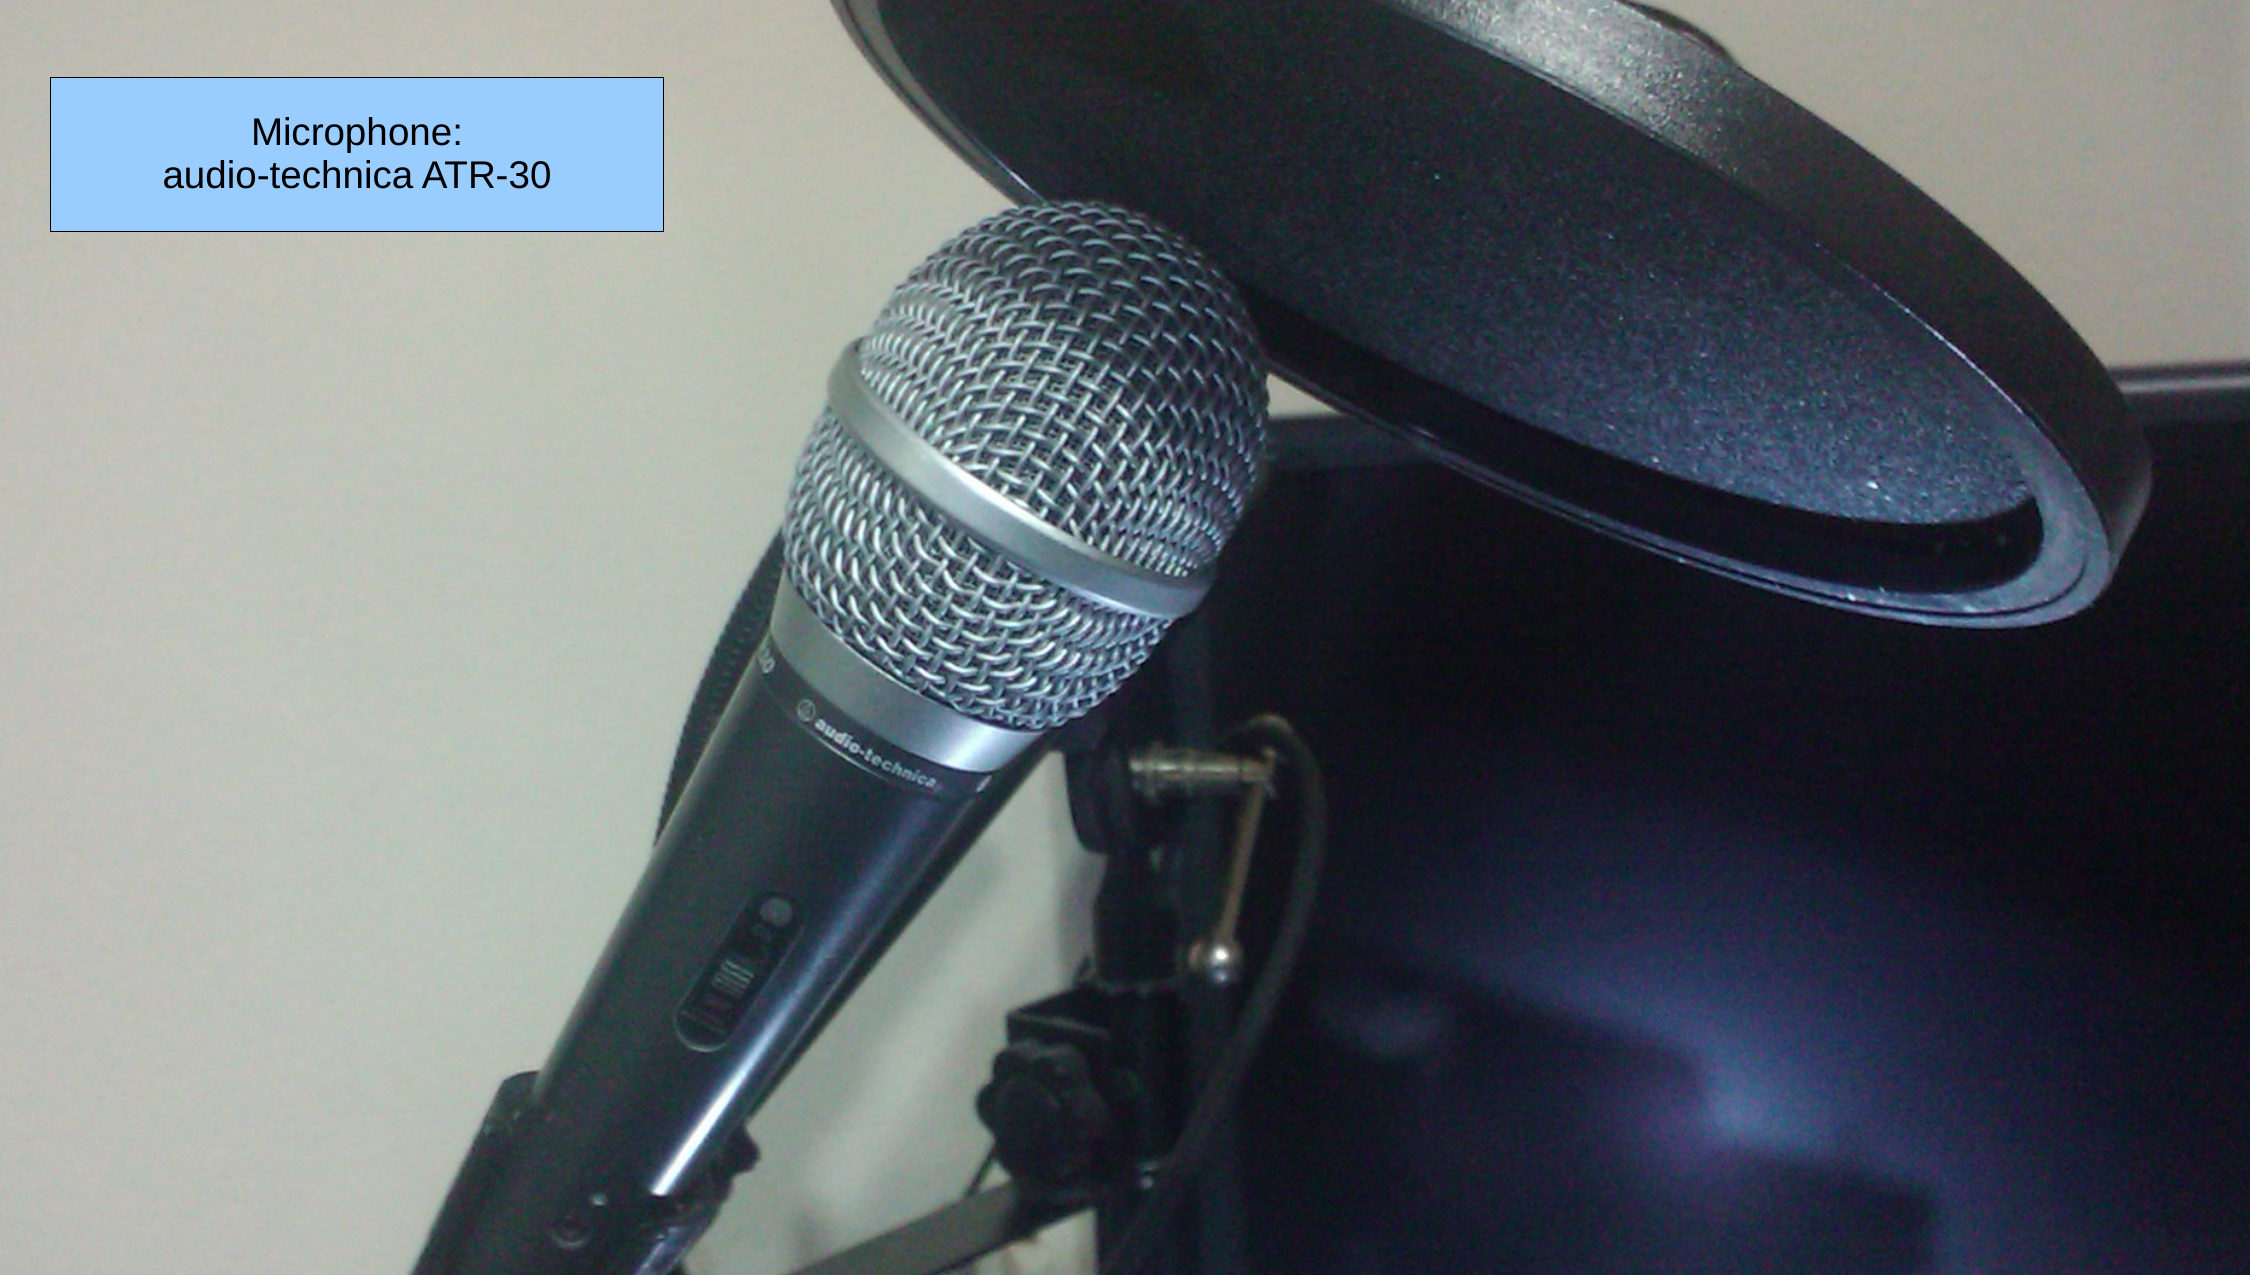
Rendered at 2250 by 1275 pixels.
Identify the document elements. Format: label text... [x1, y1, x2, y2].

picture [0, 0, 2250, 1275]
text_box Microphone: audio-technica ATR-30 [50, 77, 664, 232]
